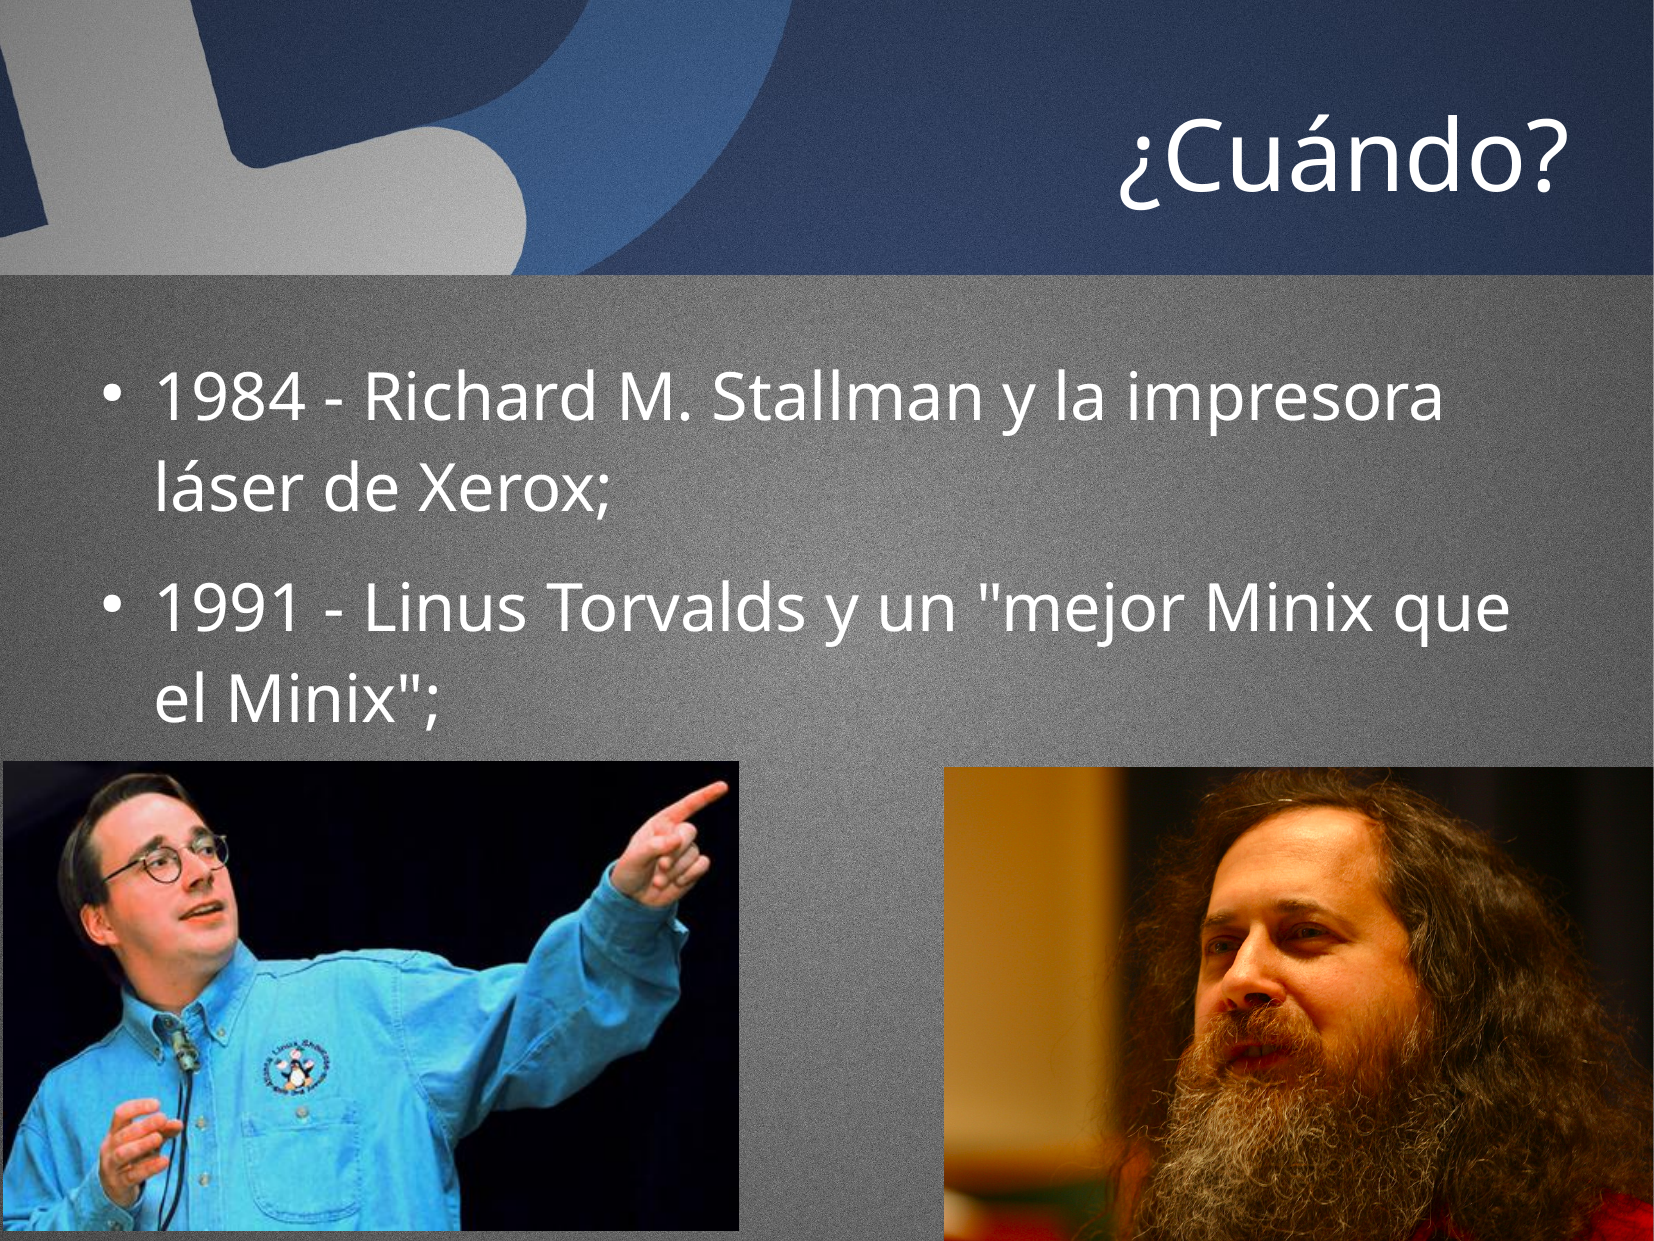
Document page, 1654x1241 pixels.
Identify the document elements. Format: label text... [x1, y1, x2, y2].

list 1984 - Richard M. Stallman y la impresora láser de Xerox; 1991 - Linus Torvalds y un "mejor Minix que el Minix"; [82, 349, 1571, 1168]
picture [0, 0, 1654, 1241]
title ¿Cuándo? [82, 49, 1571, 257]
